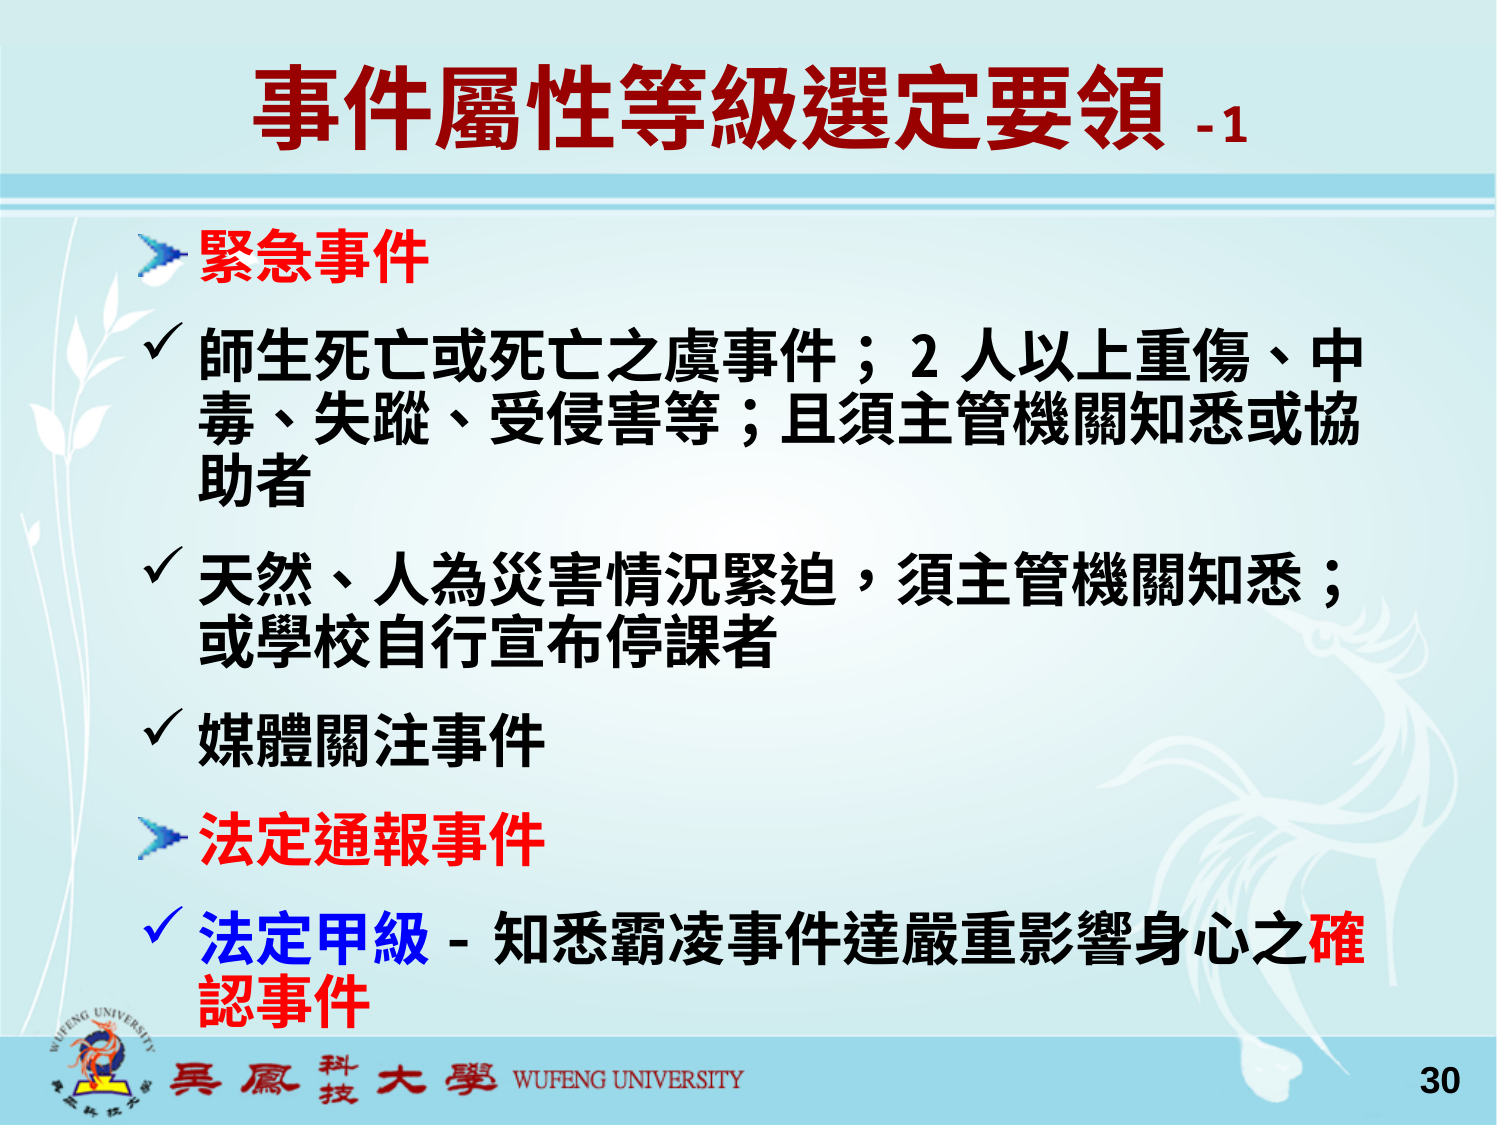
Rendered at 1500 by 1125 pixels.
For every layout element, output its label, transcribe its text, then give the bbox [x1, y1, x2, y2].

text_box <number> [1126, 1048, 1477, 1125]
picture [0, 0, 1500, 1125]
title 事件屬性等級選定要領-1 [112, 0, 1388, 211]
text_box 緊急事件 師生死亡或死亡之虞事件；2人以上重傷、中毒、失蹤、受侵害等；且須主管機關知悉或協助者 天然、人為災害情況緊迫，須主管機關知悉；或學校自行宣布停課者 媒體關注事件 法定通報事件 法定甲級-知悉霸凌事件達嚴重影響身心之確認事件 [123, 220, 1388, 1043]
